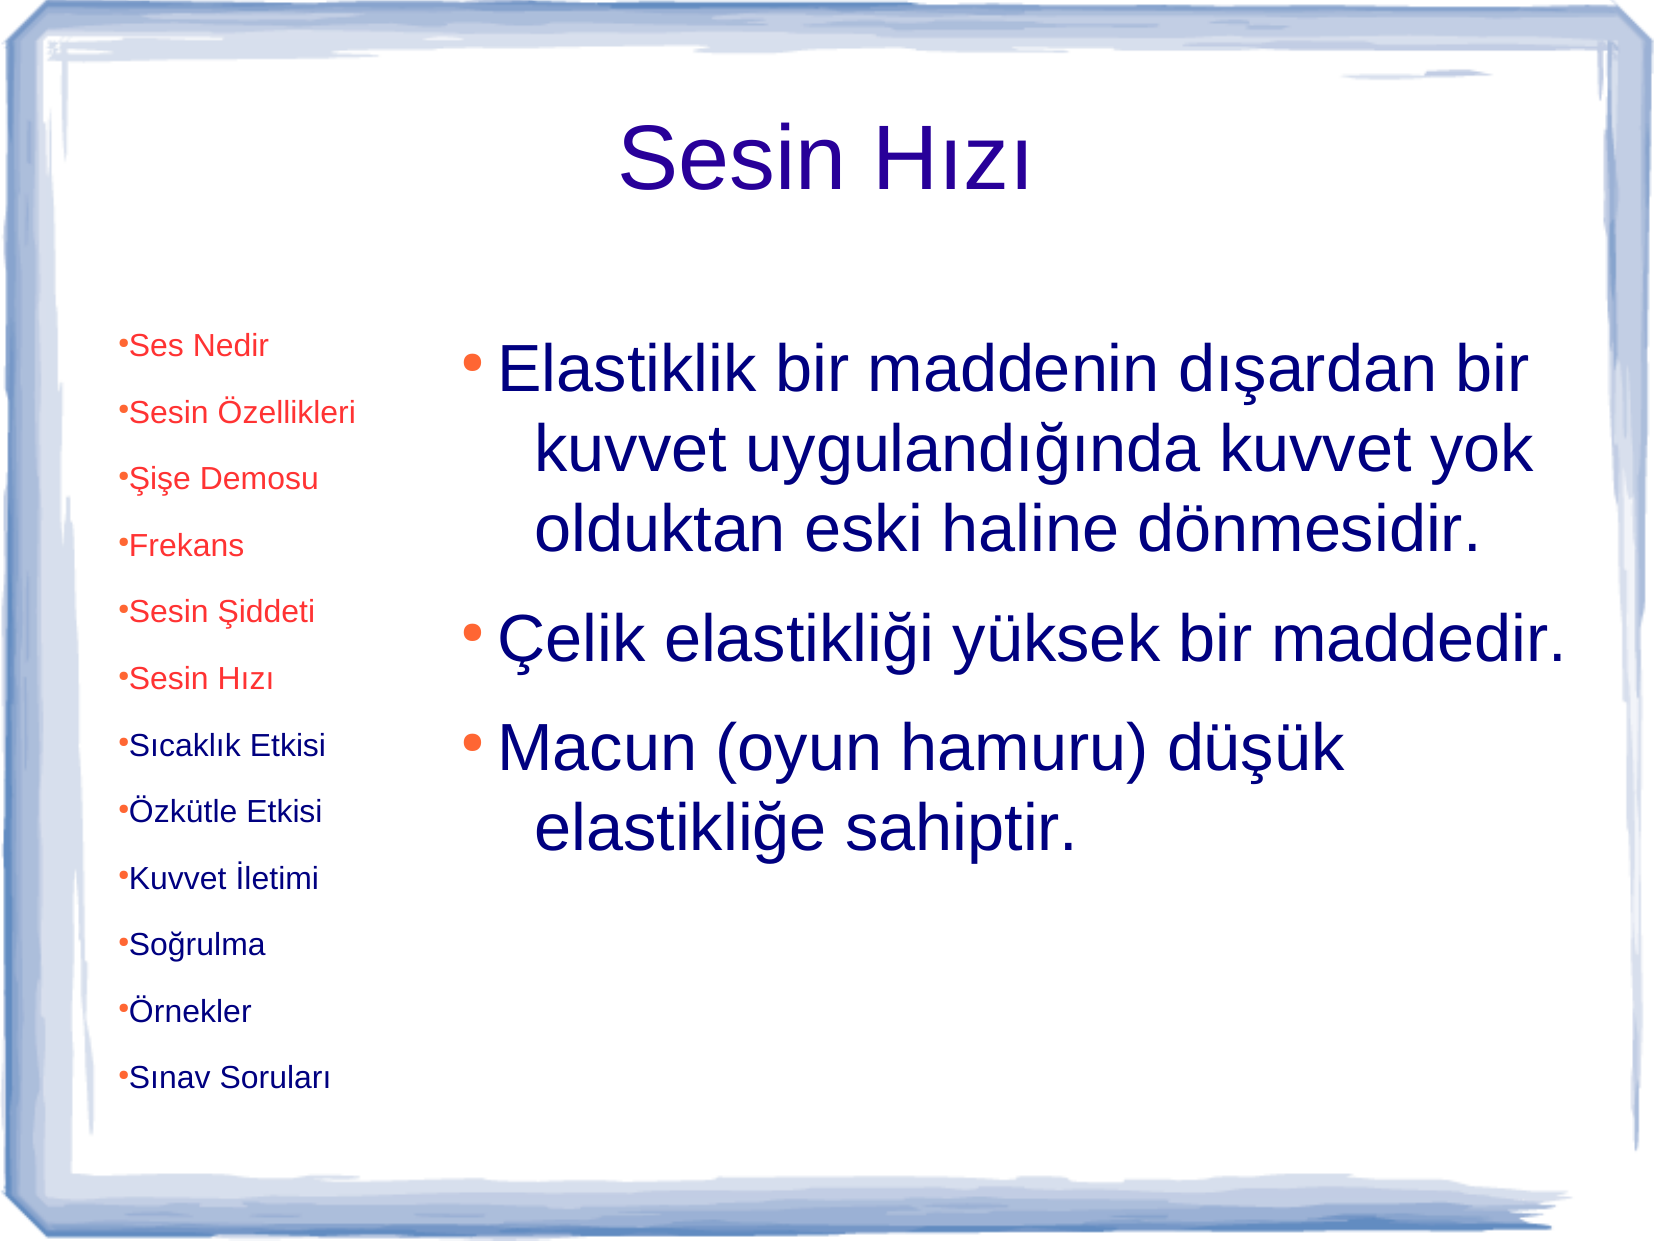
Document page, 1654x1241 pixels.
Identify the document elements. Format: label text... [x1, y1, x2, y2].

list Ses Nedir Sesin Özellikleri Şişe Demosu Frekans Sesin Şiddeti Sesin Hızı Sıcaklık Etkisi Özkütle Etkisi Kuvvet İletimi Soğrulma Örnekler Sınav Soruları [118, 324, 438, 1097]
title Sesin Hızı [82, 49, 1571, 257]
list Elastiklik bir maddenin dışardan bir kuvvet uygulandığında kuvvet yok olduktan eski haline dönmesidir. Çelik elastikliği yüksek bir maddedir. Macun (oyun hamuru) düşük elastikliğe sahiptir. [460, 324, 1572, 1004]
